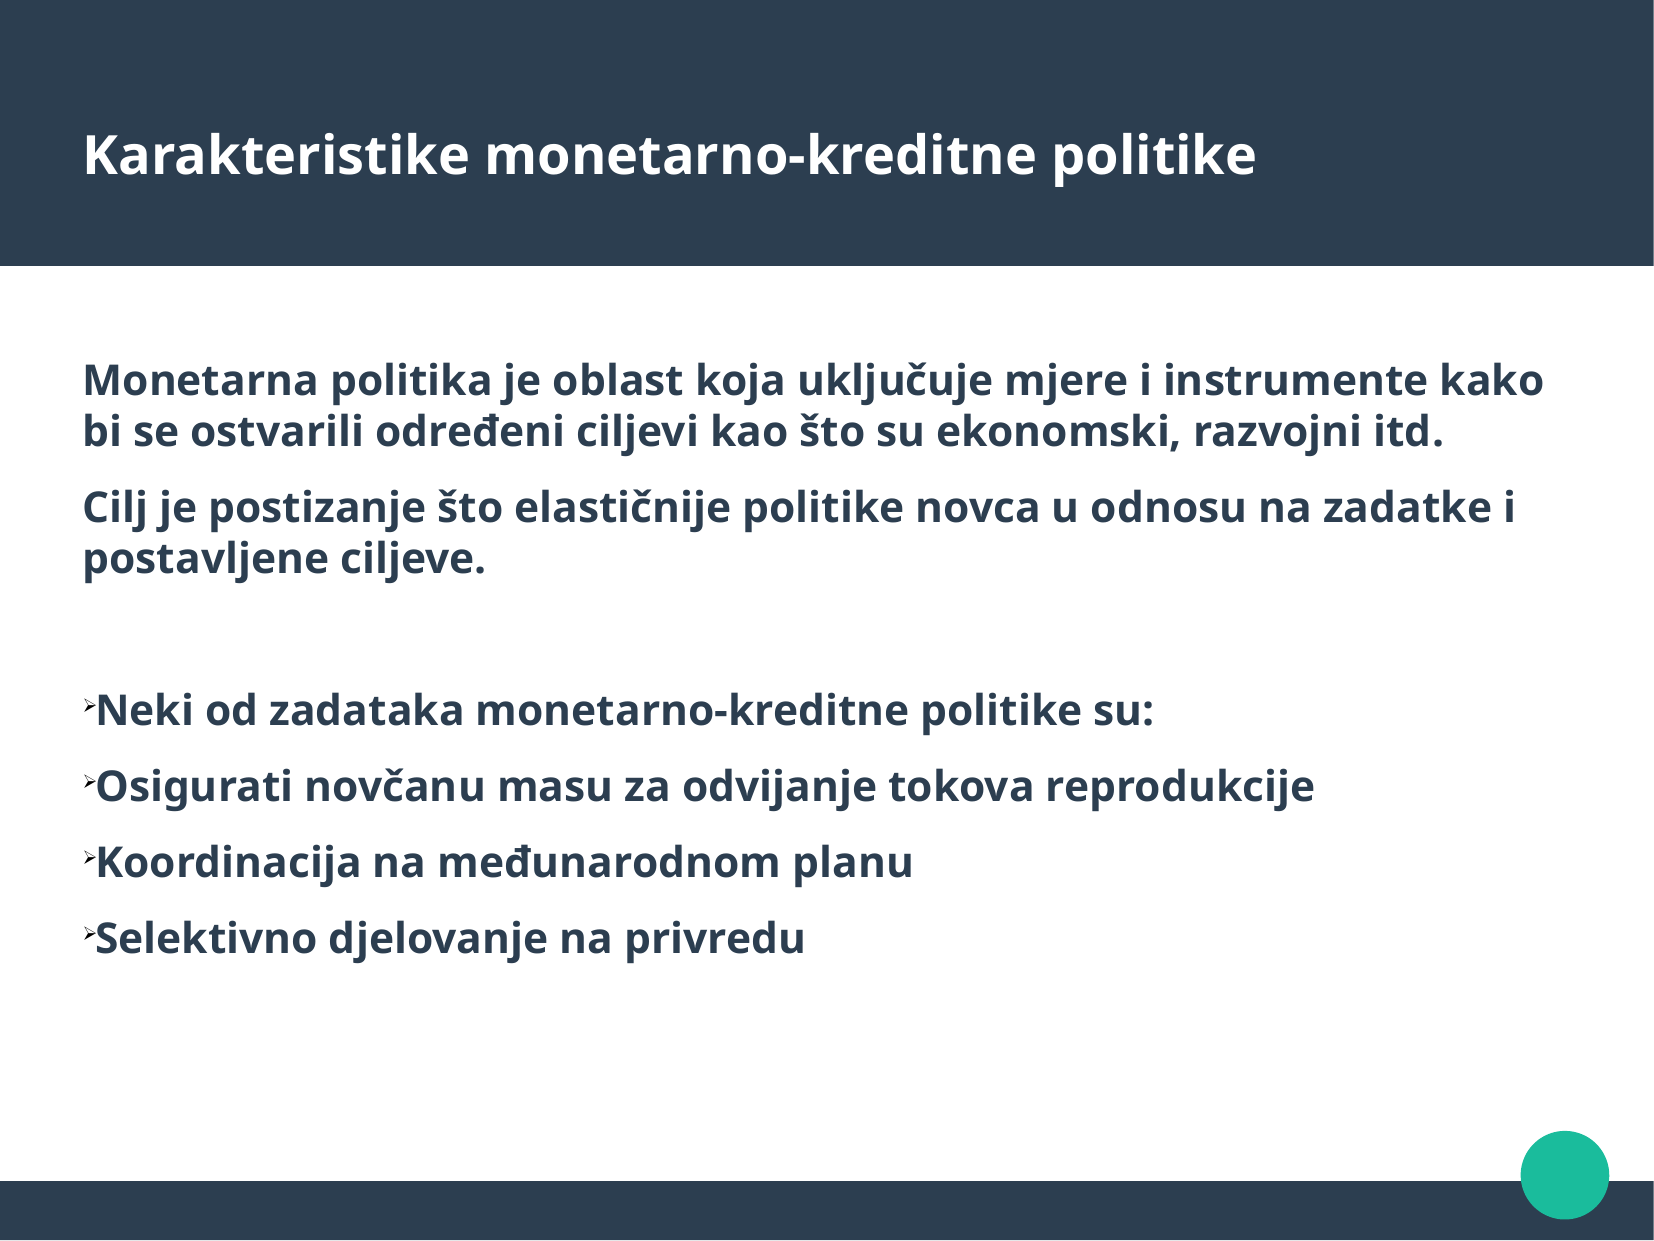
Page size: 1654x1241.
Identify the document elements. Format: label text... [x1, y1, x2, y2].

title Karakteristike monetarno-kreditne politike [82, 49, 1571, 257]
list Monetarna politika je oblast koja uključuje mjere i instrumente kako bi se ostvarili određeni ciljevi kao što su ekonomski, razvojni itd. Cilj je postizanje što elastičnije politike novca u odnosu na zadatke i postavljene ciljeve. Neki od zadataka monetarno-kreditne politike su: Osigurati novčanu masu za odvijanje tokova reprodukcije Koordinacija na međunarodnom planu Selektivno djelovanje na privredu [82, 290, 1571, 1010]
